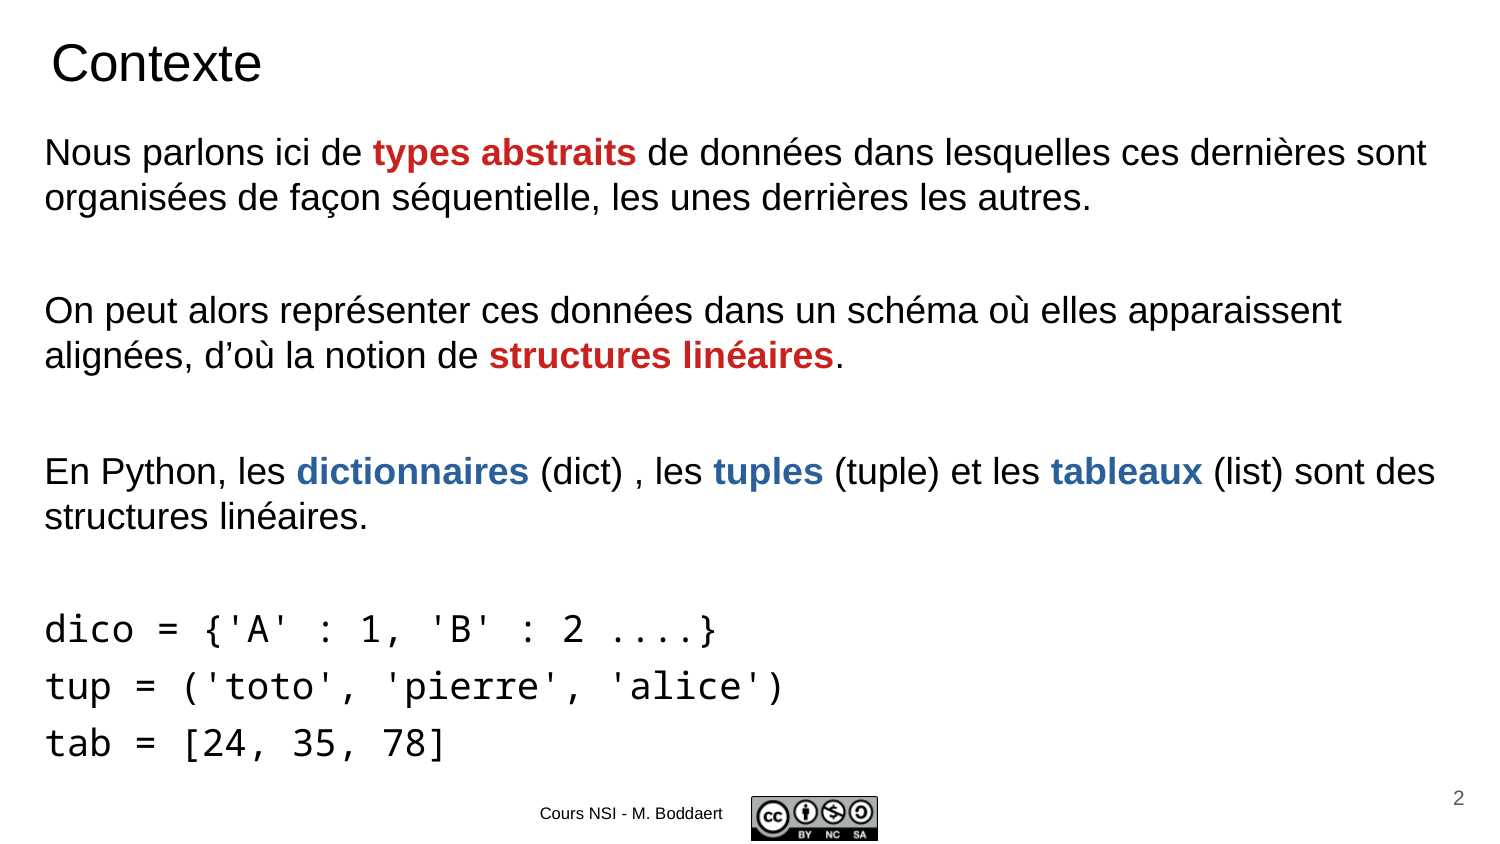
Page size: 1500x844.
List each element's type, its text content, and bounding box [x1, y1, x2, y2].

slide_number <numéro> [1389, 764, 1480, 830]
title Contexte [51, 13, 1449, 108]
picture [751, 796, 878, 841]
text_box En Python, les dictionnaires (dict) , les tuples (tuple) et les tableaux (list) sont des structures linéaires. dico = {'A' : 1, 'B' : 2 ....} tup = ('toto', 'pierre', 'alice') tab = [24, 35, 78] [29, 439, 1477, 768]
text_box Nous parlons ici de types abstraits de données dans lesquelles ces dernières sont organisées de façon séquentielle, les unes derrières les autres. On peut alors représenter ces données dans un schéma où elles apparaissent alignées, d’où la notion de structures linéaires. [29, 120, 1477, 384]
